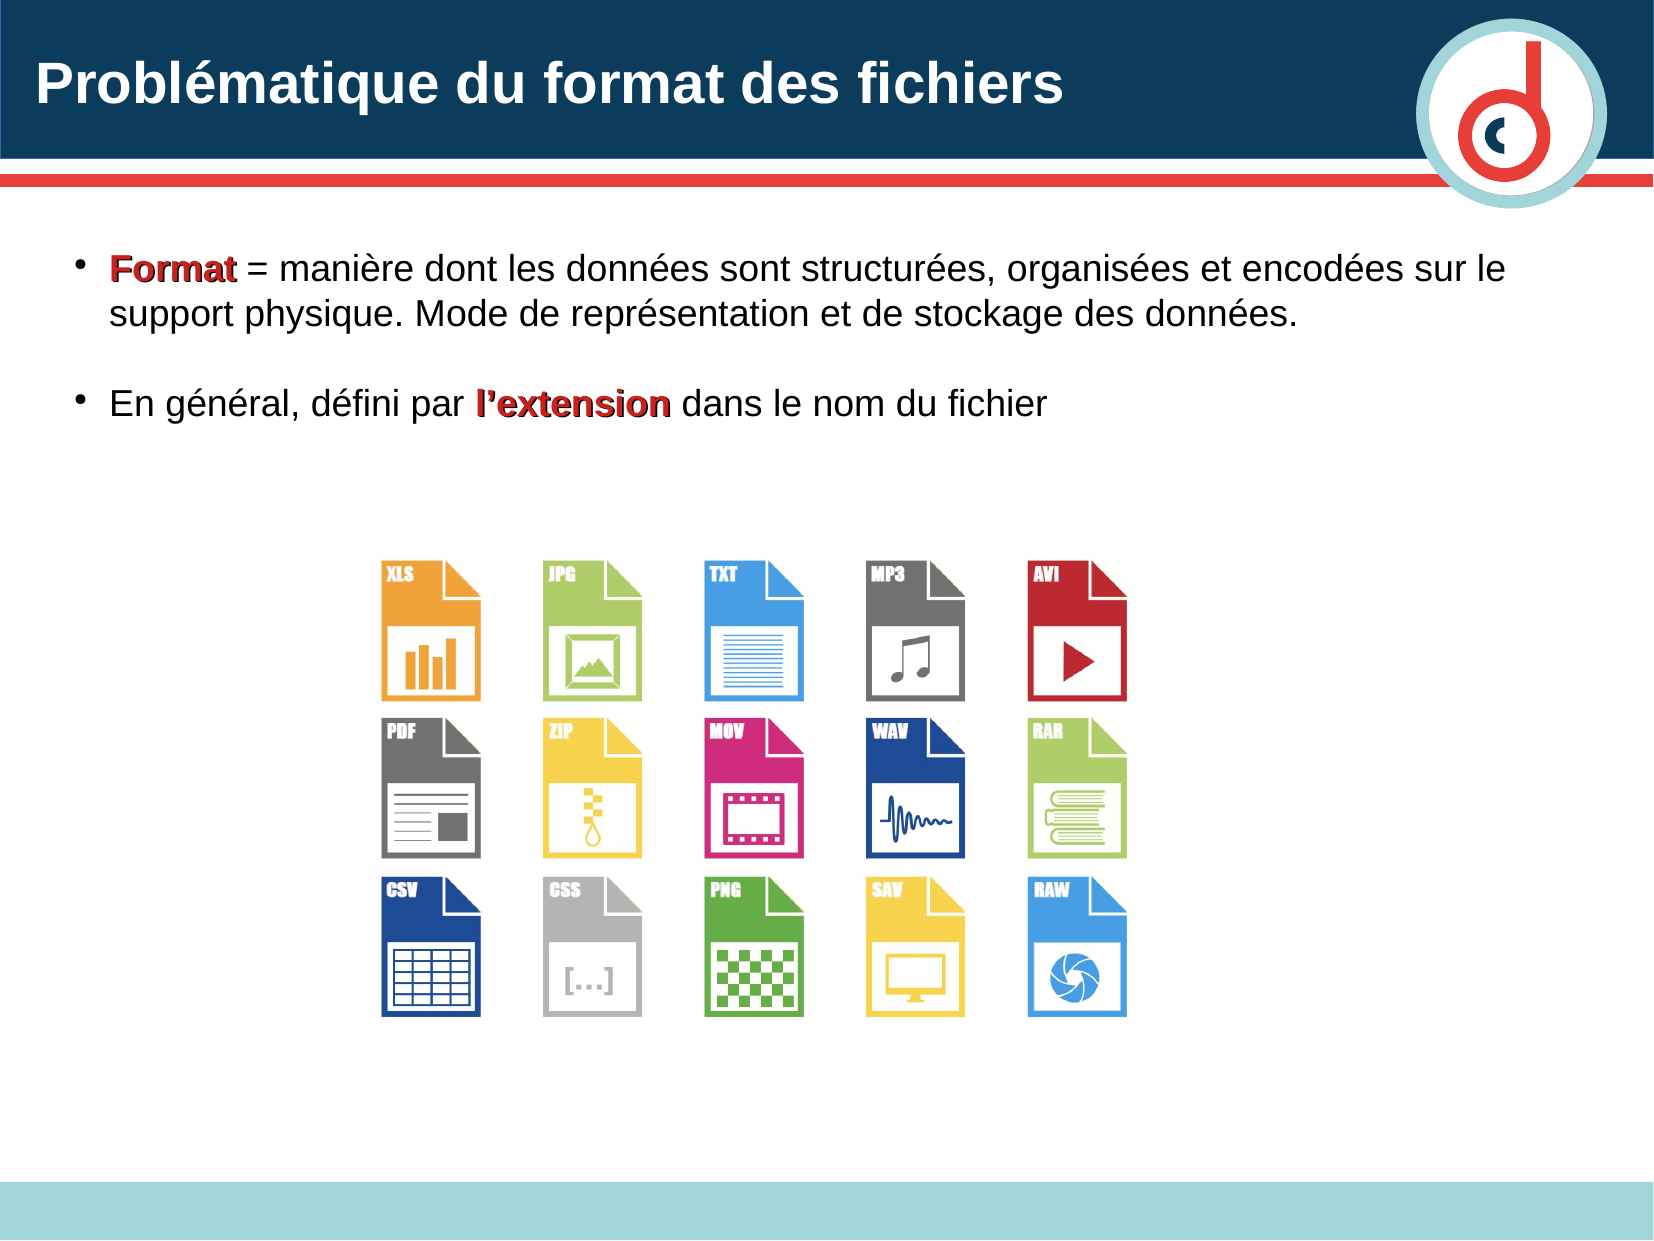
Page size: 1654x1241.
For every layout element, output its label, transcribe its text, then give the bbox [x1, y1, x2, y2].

text_box Format = manière dont les données sont structurées, organisées et encodées sur le support physique. Mode de représentation et de stockage des données. En général, défini par l’extension dans le nom du fichier [58, 236, 1595, 1152]
picture [360, 545, 1152, 1034]
title Problématique du format des fichiers [35, 11, 1429, 159]
